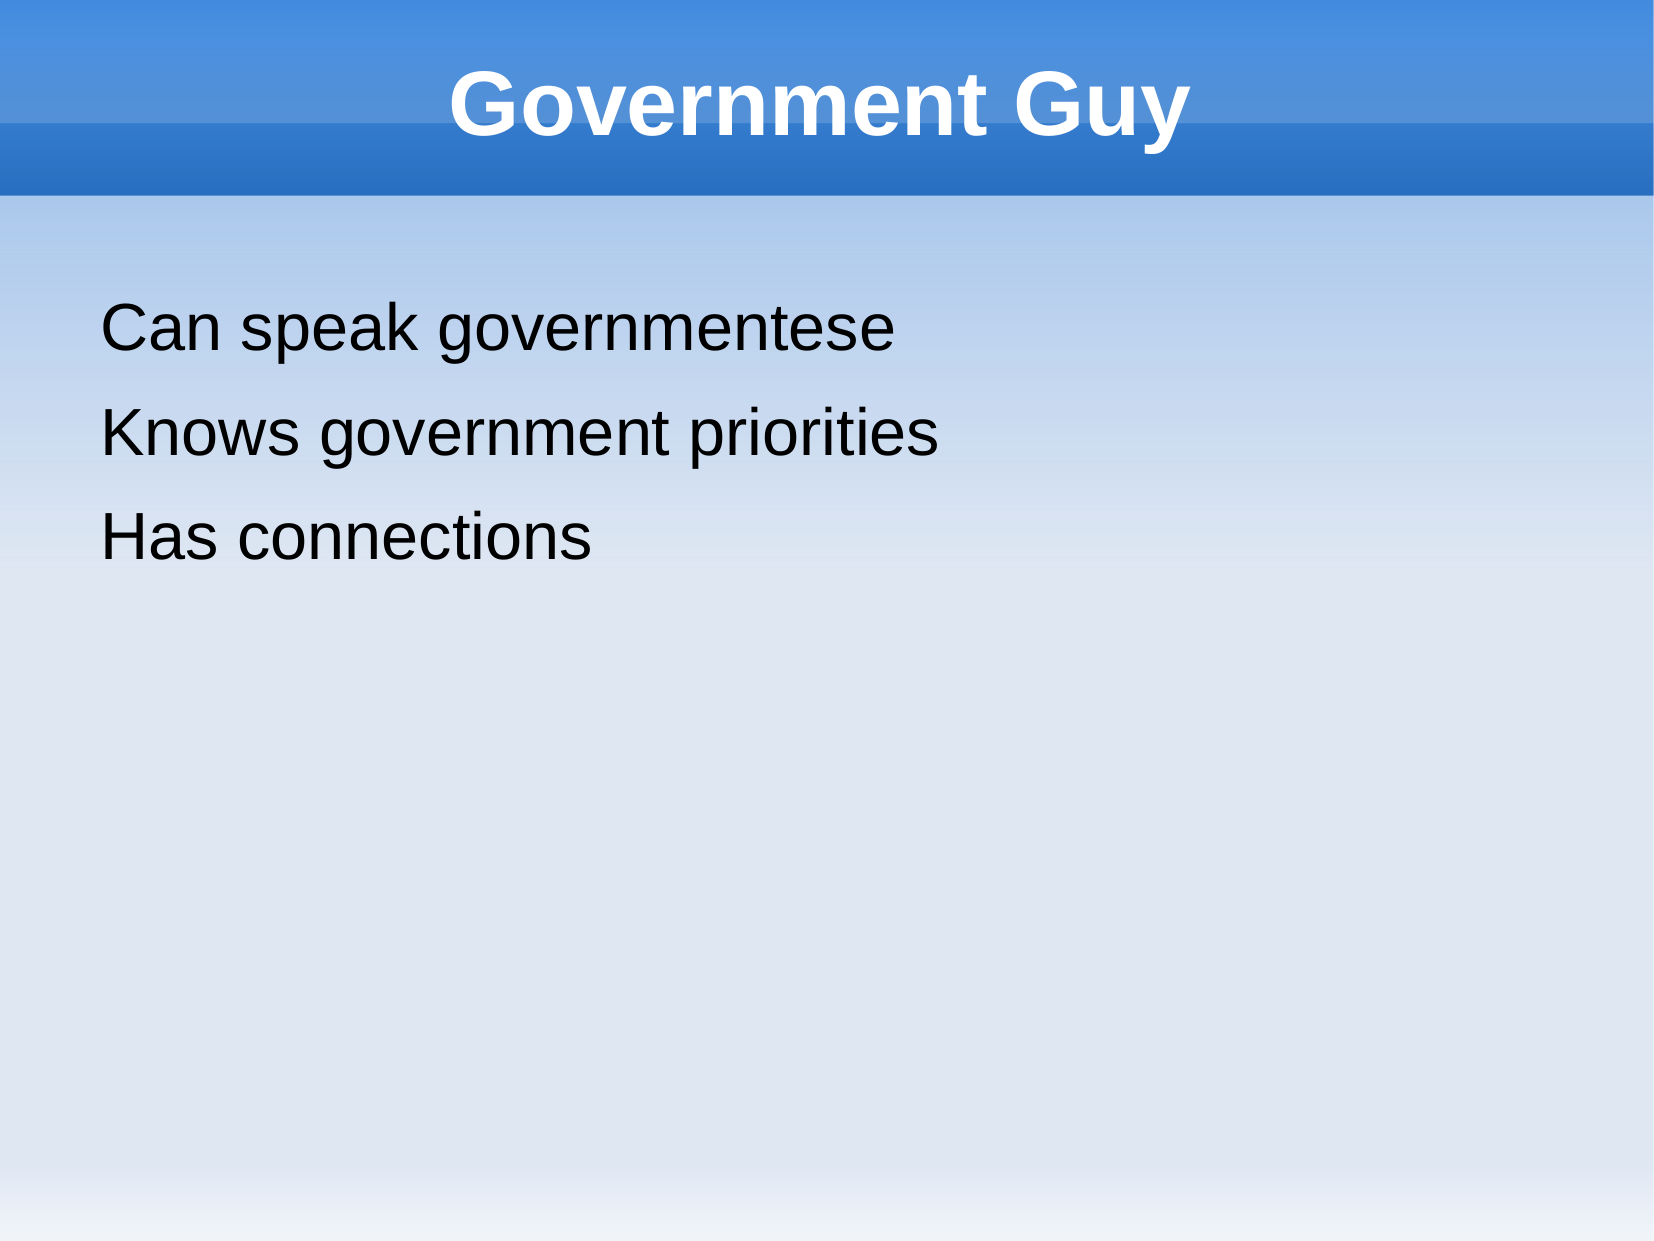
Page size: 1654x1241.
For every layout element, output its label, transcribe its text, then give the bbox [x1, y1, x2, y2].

picture [0, 0, 1654, 1241]
title Government Guy [76, 7, 1565, 200]
list Can speak governmentese Knows government priorities Has connections [82, 290, 1571, 1094]
